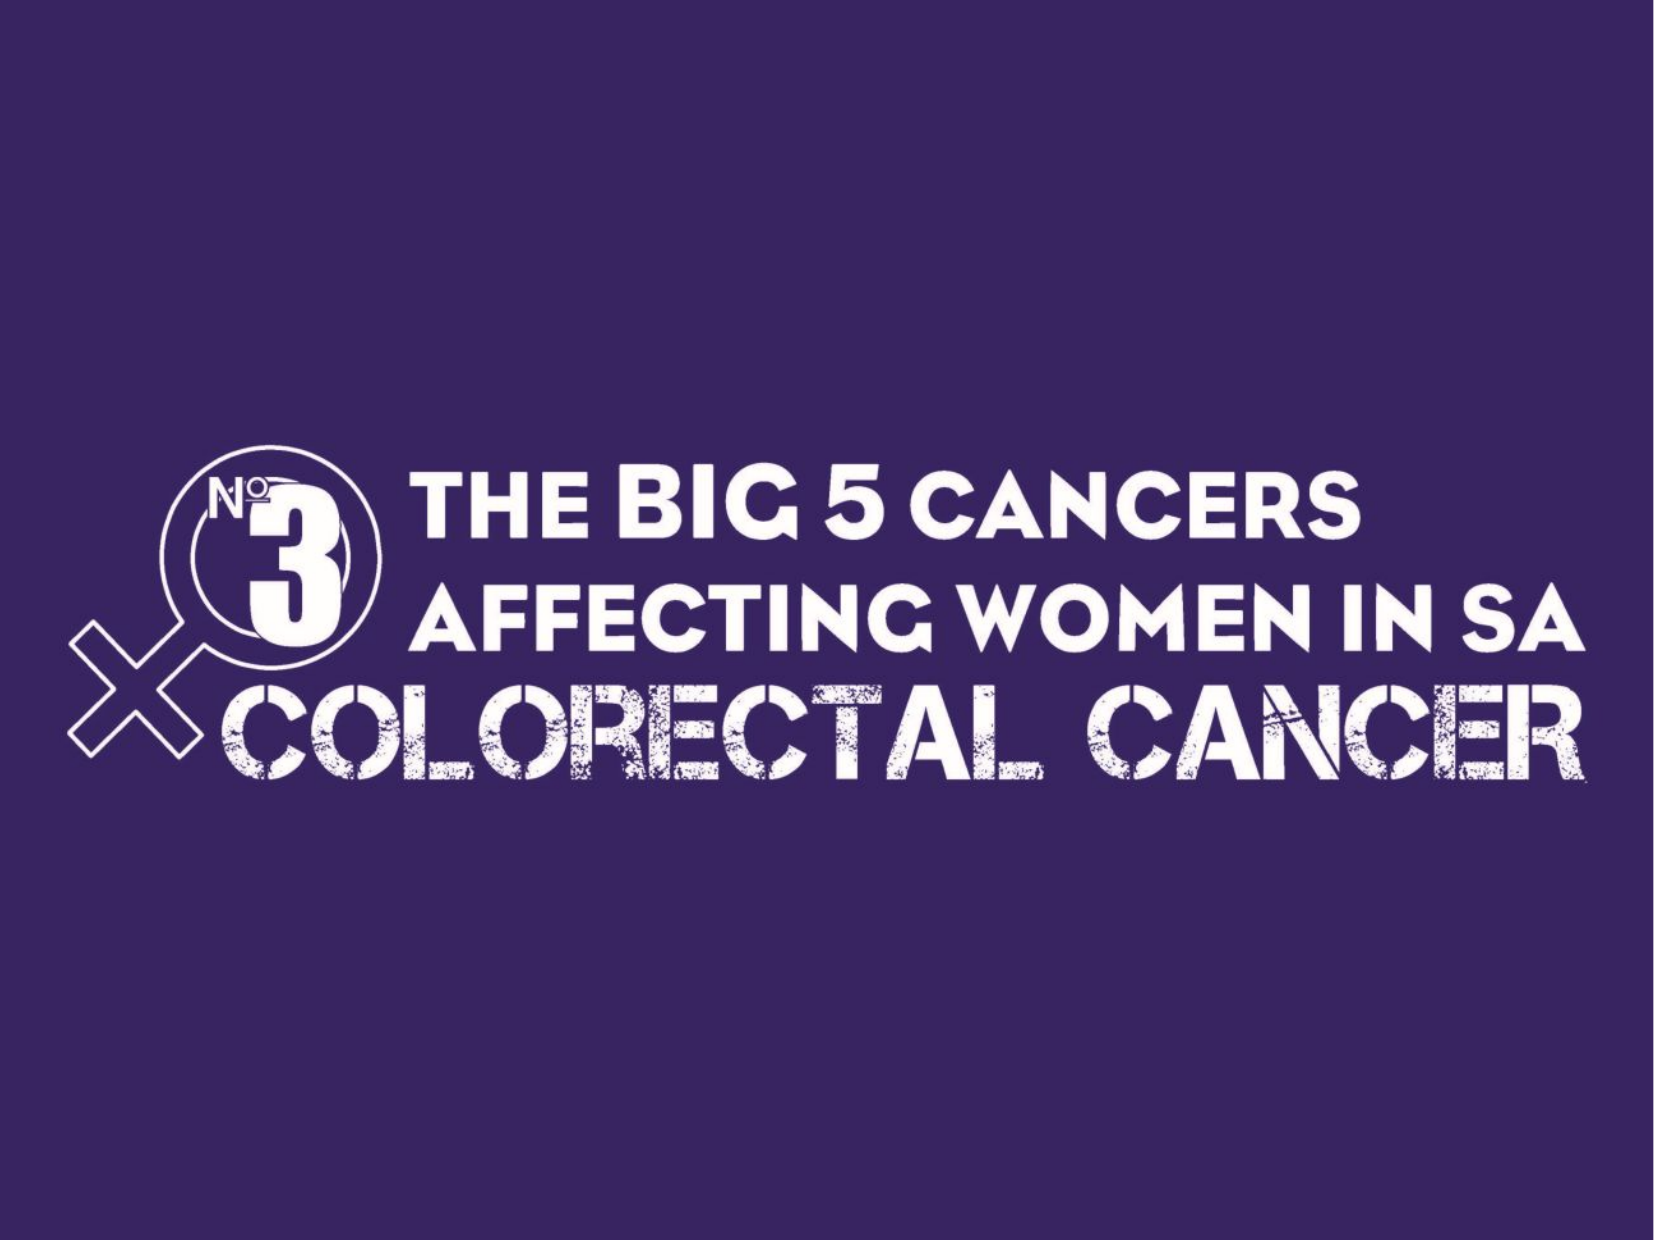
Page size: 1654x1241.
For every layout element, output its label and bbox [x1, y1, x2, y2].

picture [29, 440, 1625, 800]
